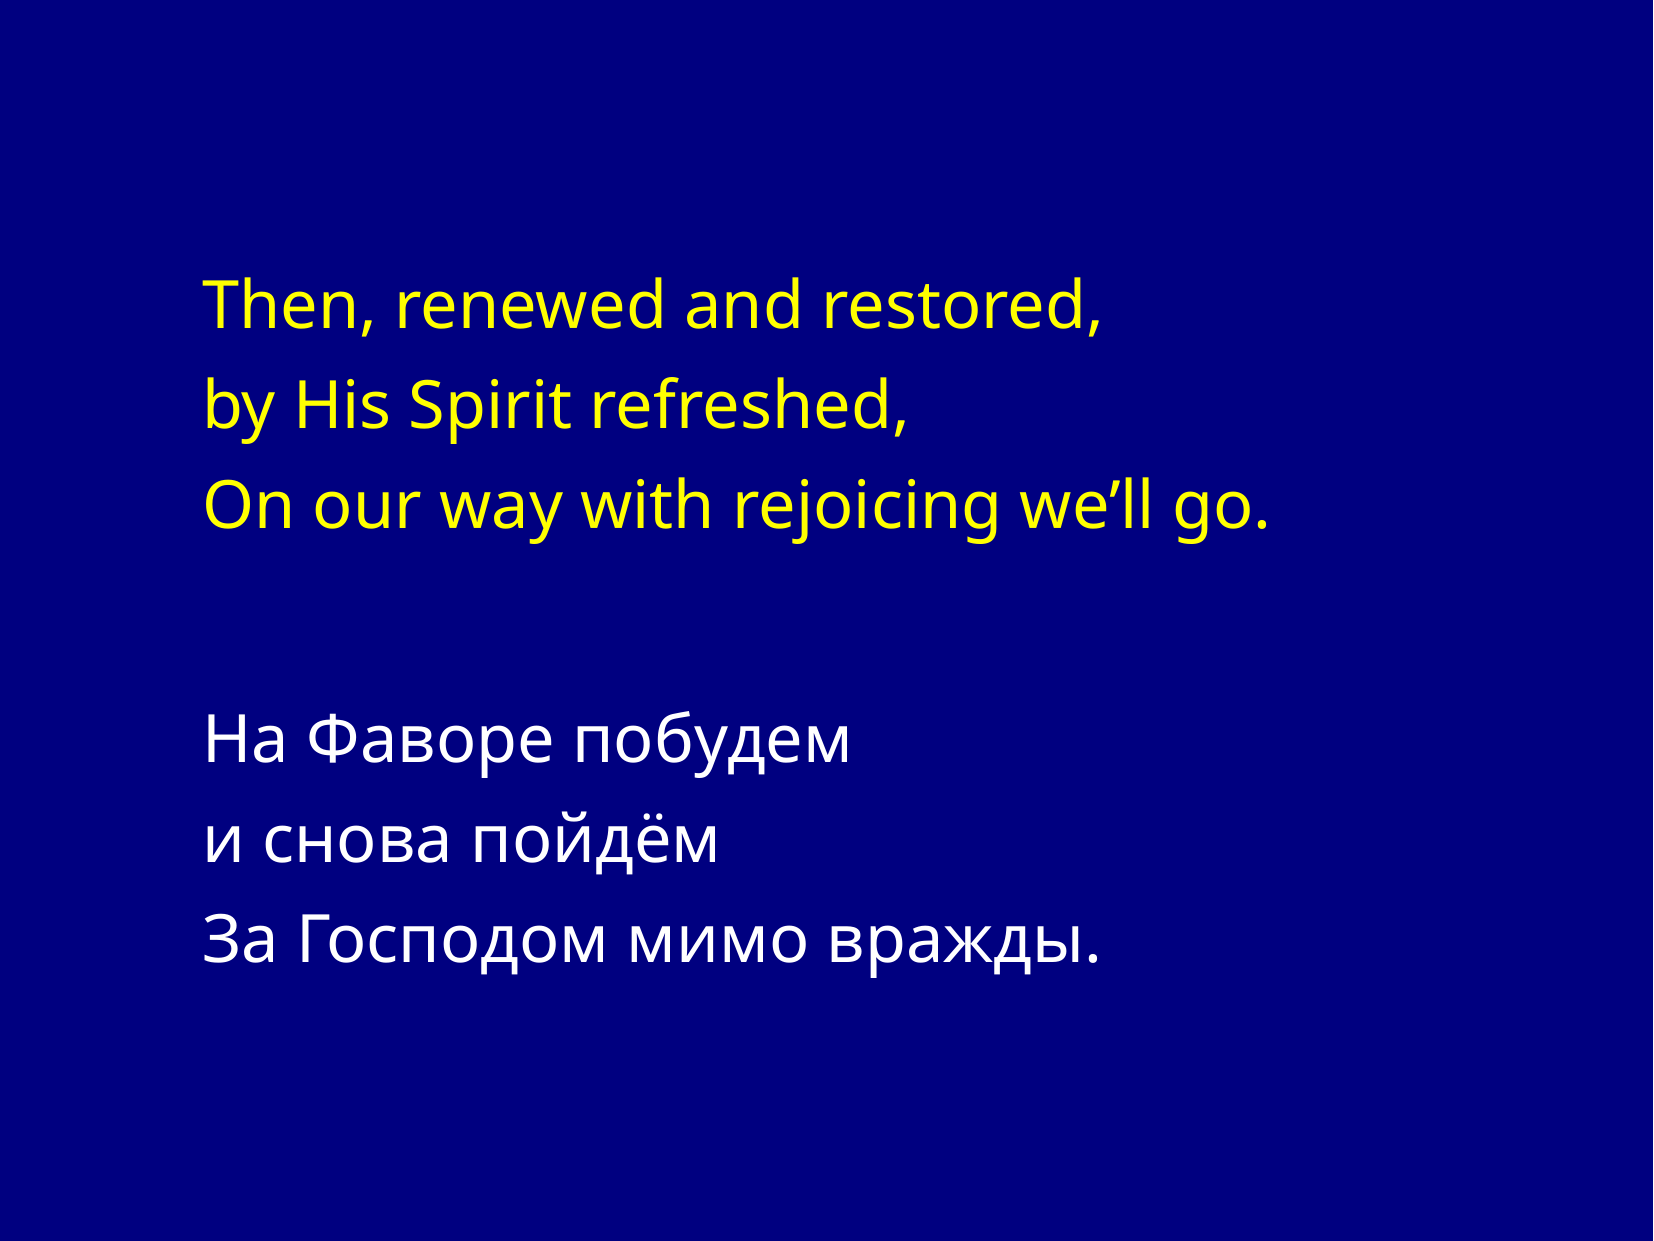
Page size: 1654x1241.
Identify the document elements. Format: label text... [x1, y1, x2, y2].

text_box На Фаворе побудем и снова пойдём За Господом мимо вражды. [75, 675, 1576, 1163]
text_box Then, renewed and restored, by His Spirit refreshed, On our way with rejoicing we’ll go. [75, 150, 1576, 638]
